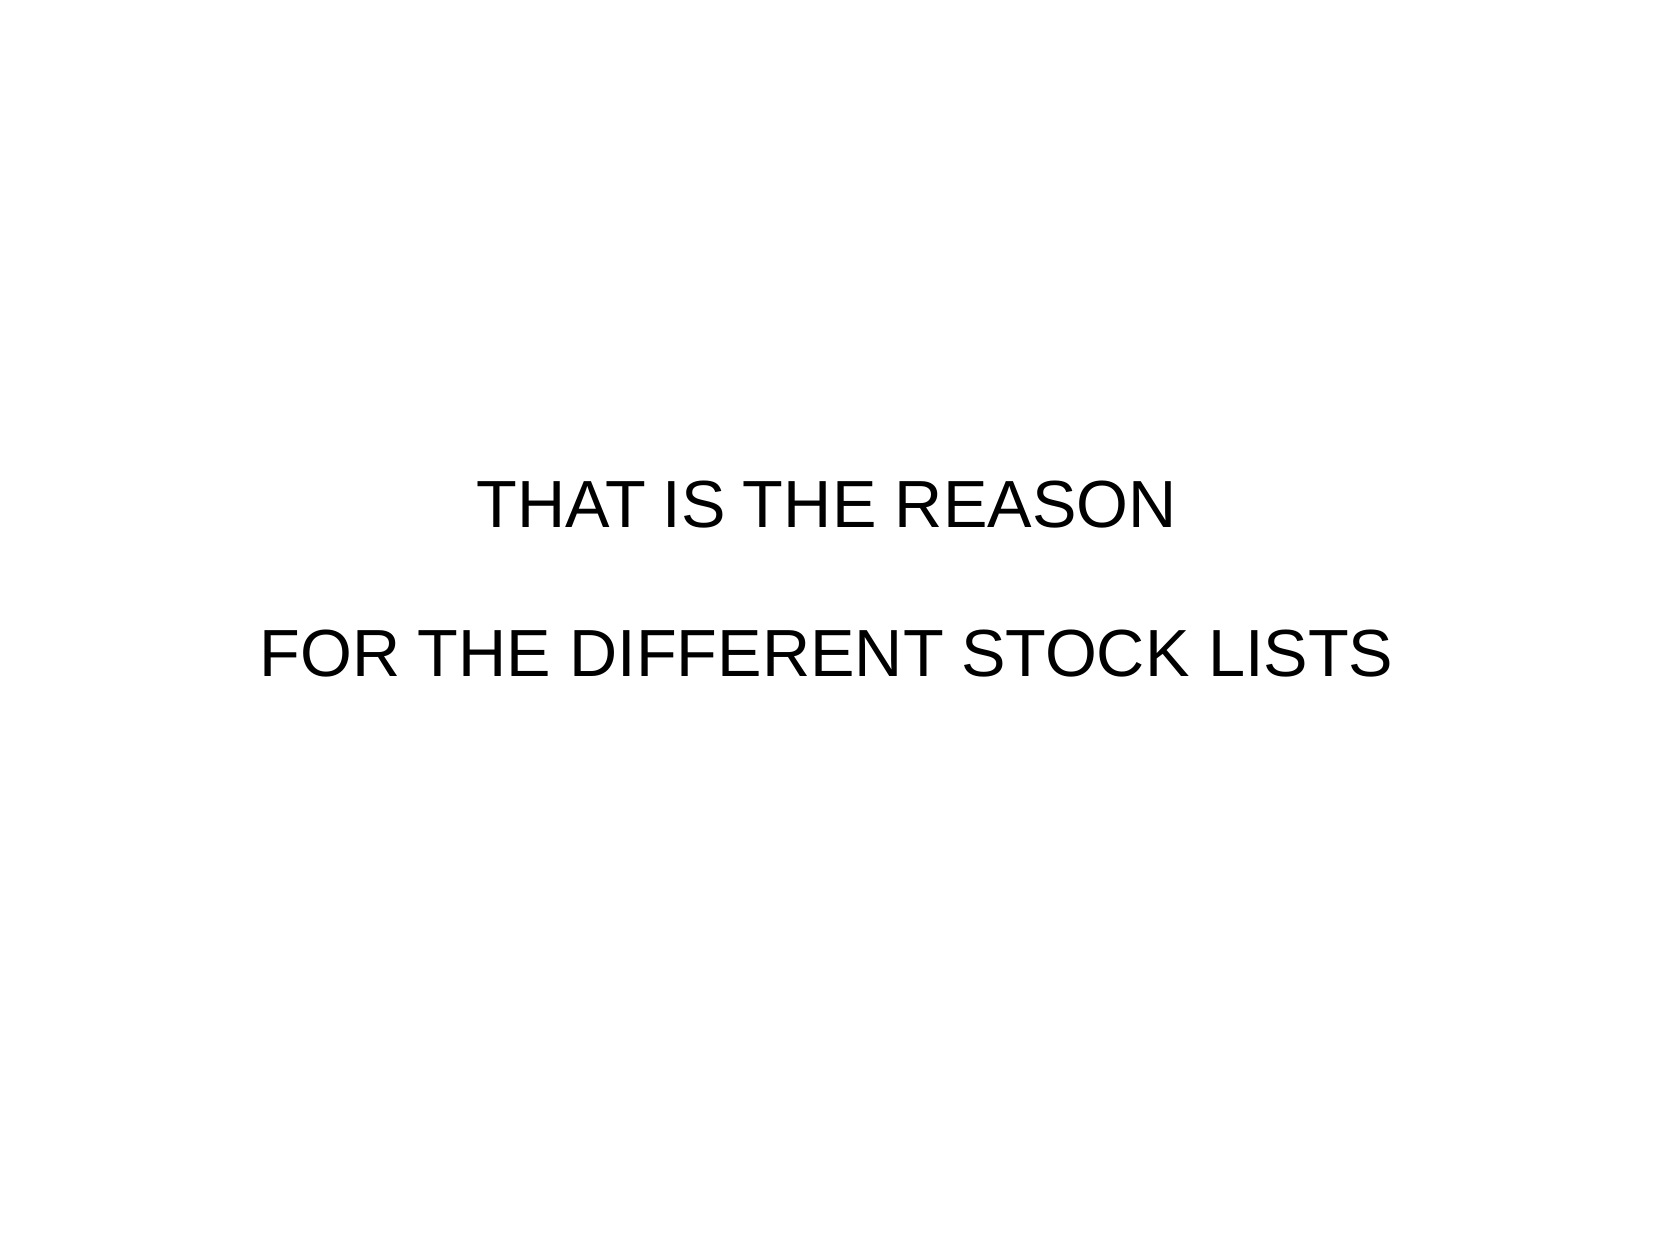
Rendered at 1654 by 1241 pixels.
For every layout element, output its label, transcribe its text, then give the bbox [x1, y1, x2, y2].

subtitle THAT IS THE REASON FOR THE DIFFERENT STOCK LISTS [82, 49, 1571, 1109]
